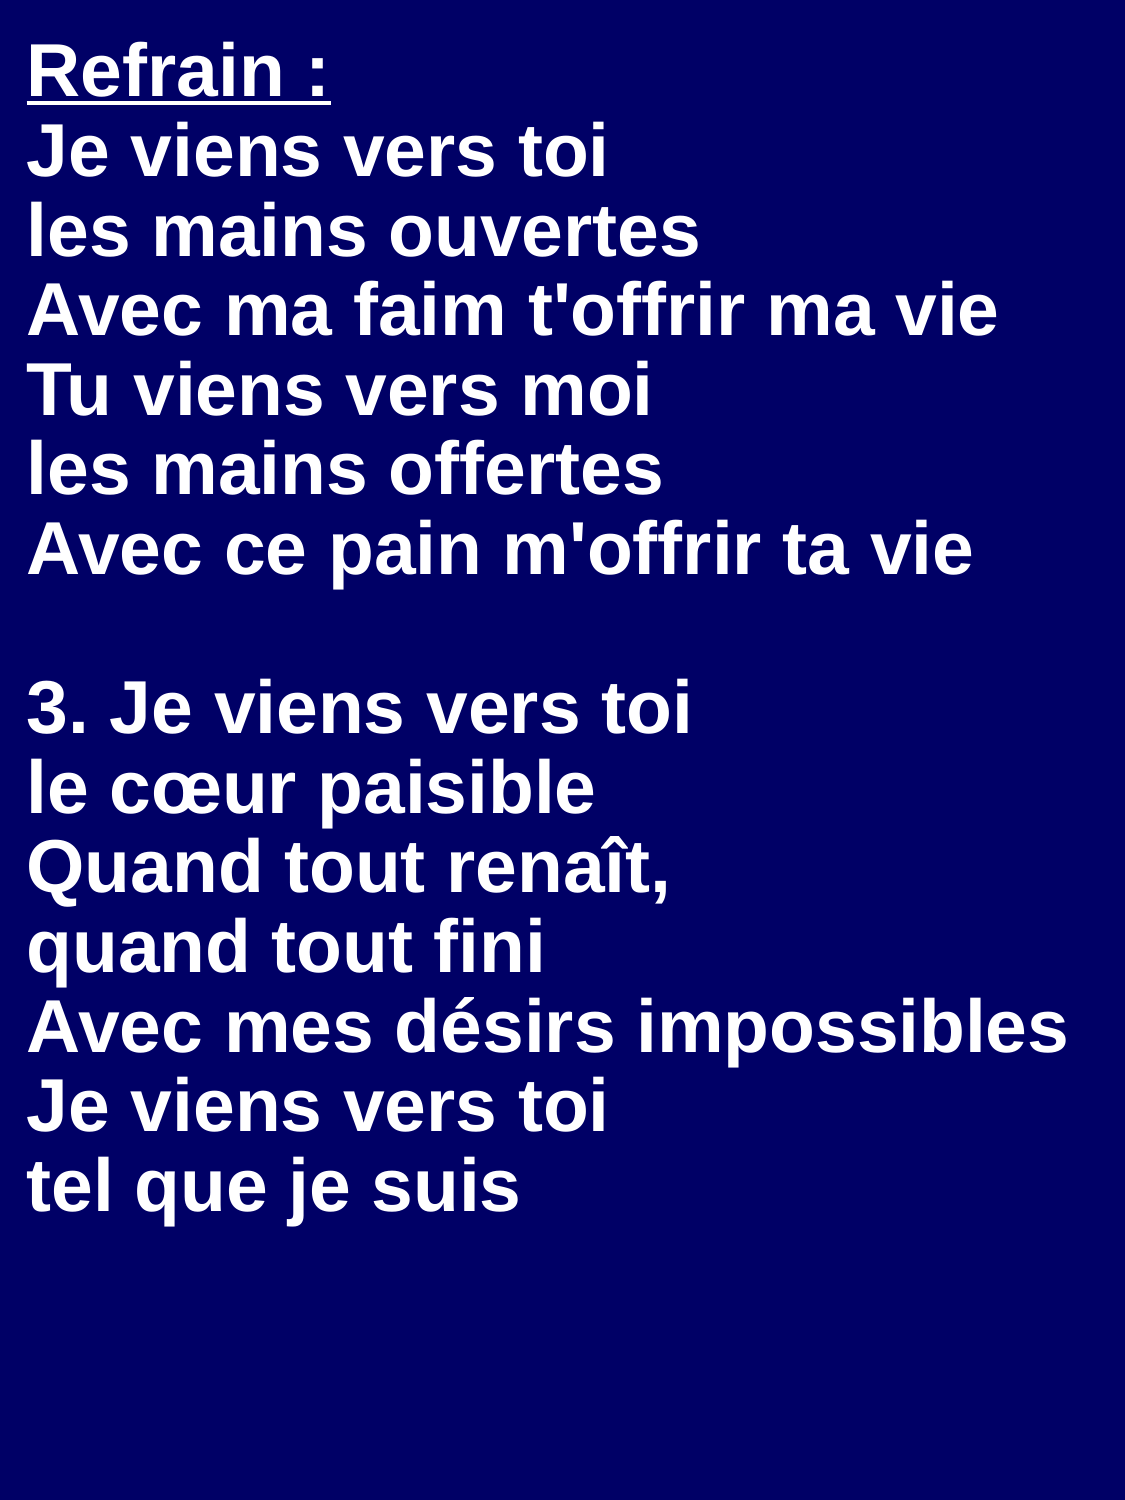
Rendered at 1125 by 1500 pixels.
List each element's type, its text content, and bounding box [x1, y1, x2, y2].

text_box Refrain : Je viens vers toi les mains ouvertes Avec ma faim t'offrir ma vie Tu viens vers moi les mains offertes Avec ce pain m'offrir ta vie 3. Je viens vers toi le cœur paisible Quand tout renaît, quand tout fini Avec mes désirs impossibles Je viens vers toi tel que je suis [11, 35, 1110, 1441]
